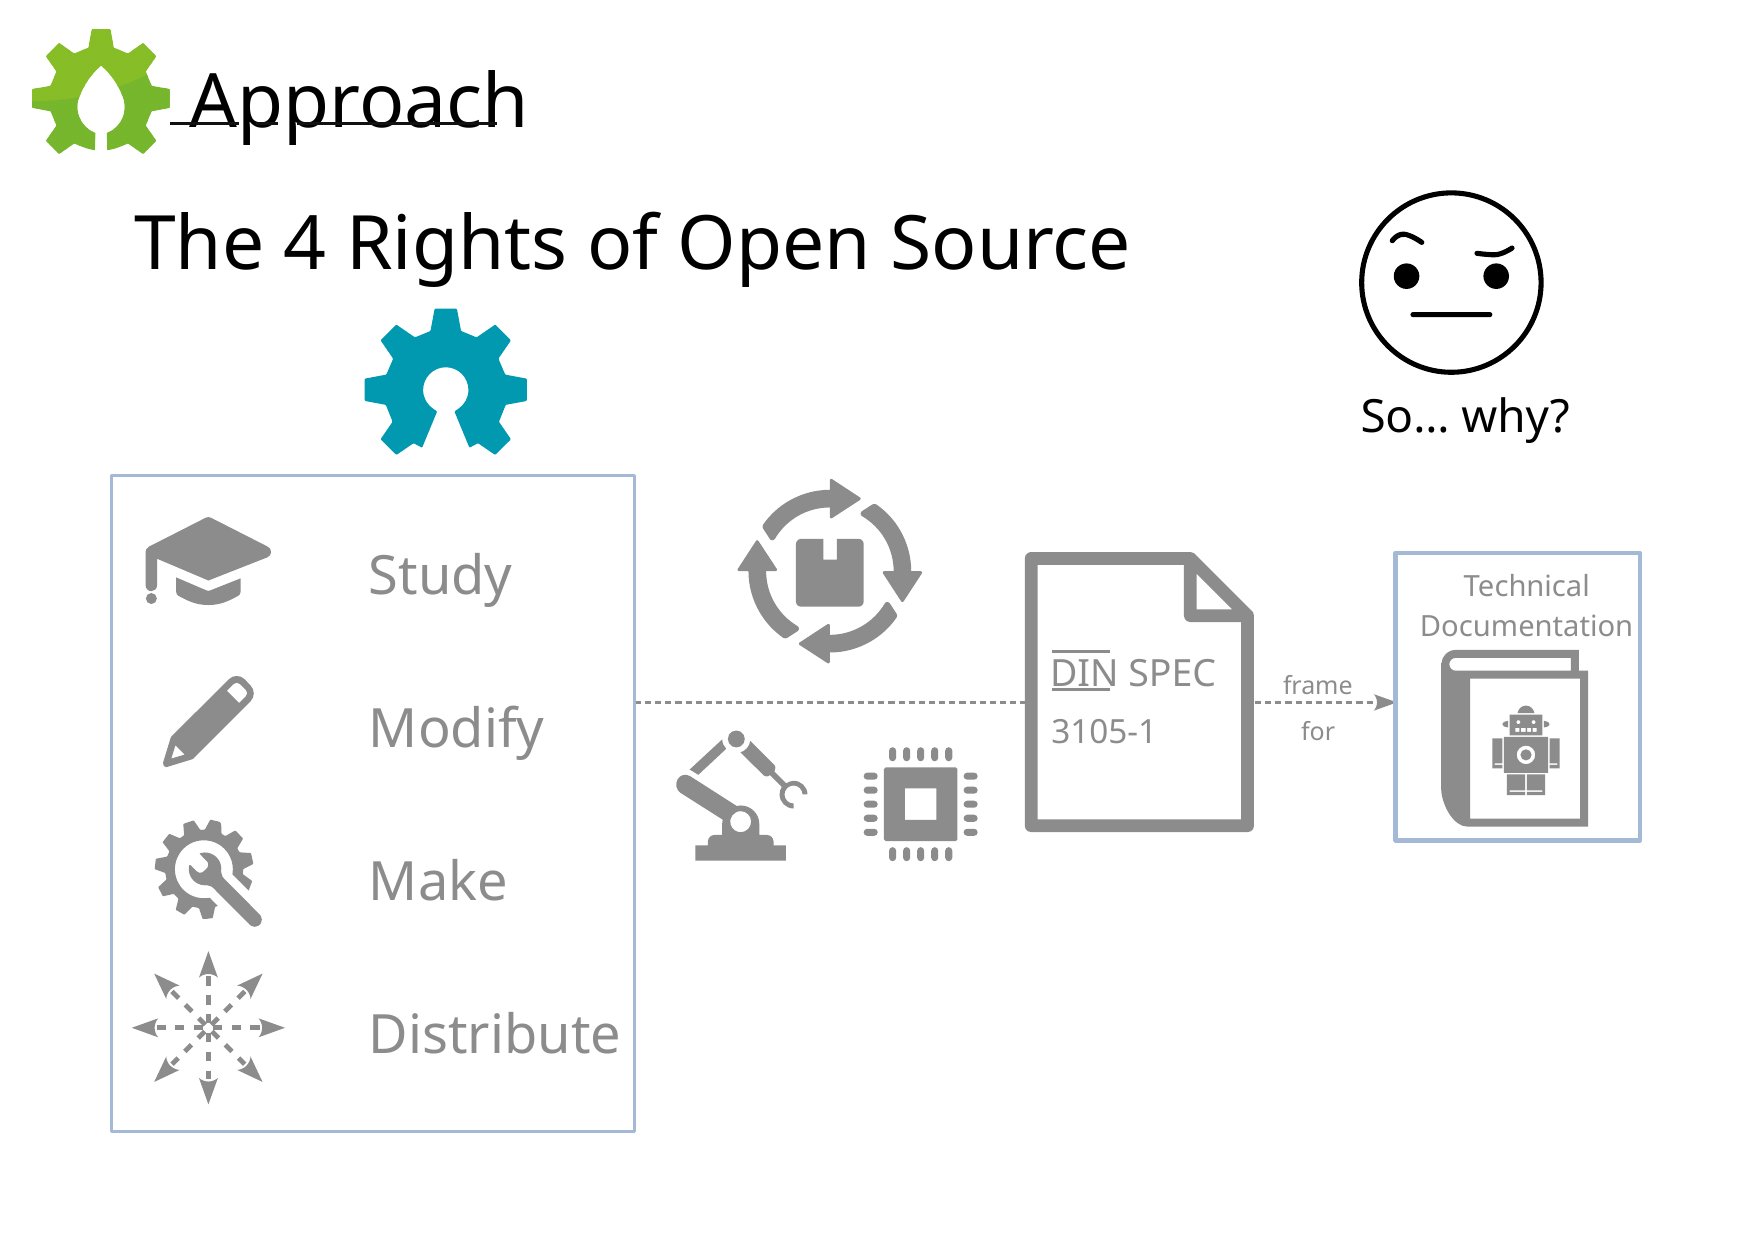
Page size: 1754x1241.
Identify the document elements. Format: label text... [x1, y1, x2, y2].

text_box [82, 465, 1710, 1157]
text_box So… why? [1345, 376, 1581, 445]
text_box Approach [174, 40, 718, 143]
picture [32, 29, 170, 154]
picture [1357, 189, 1545, 376]
text_box The 4 Rights of Open Source [134, 191, 1357, 289]
picture [364, 308, 527, 455]
